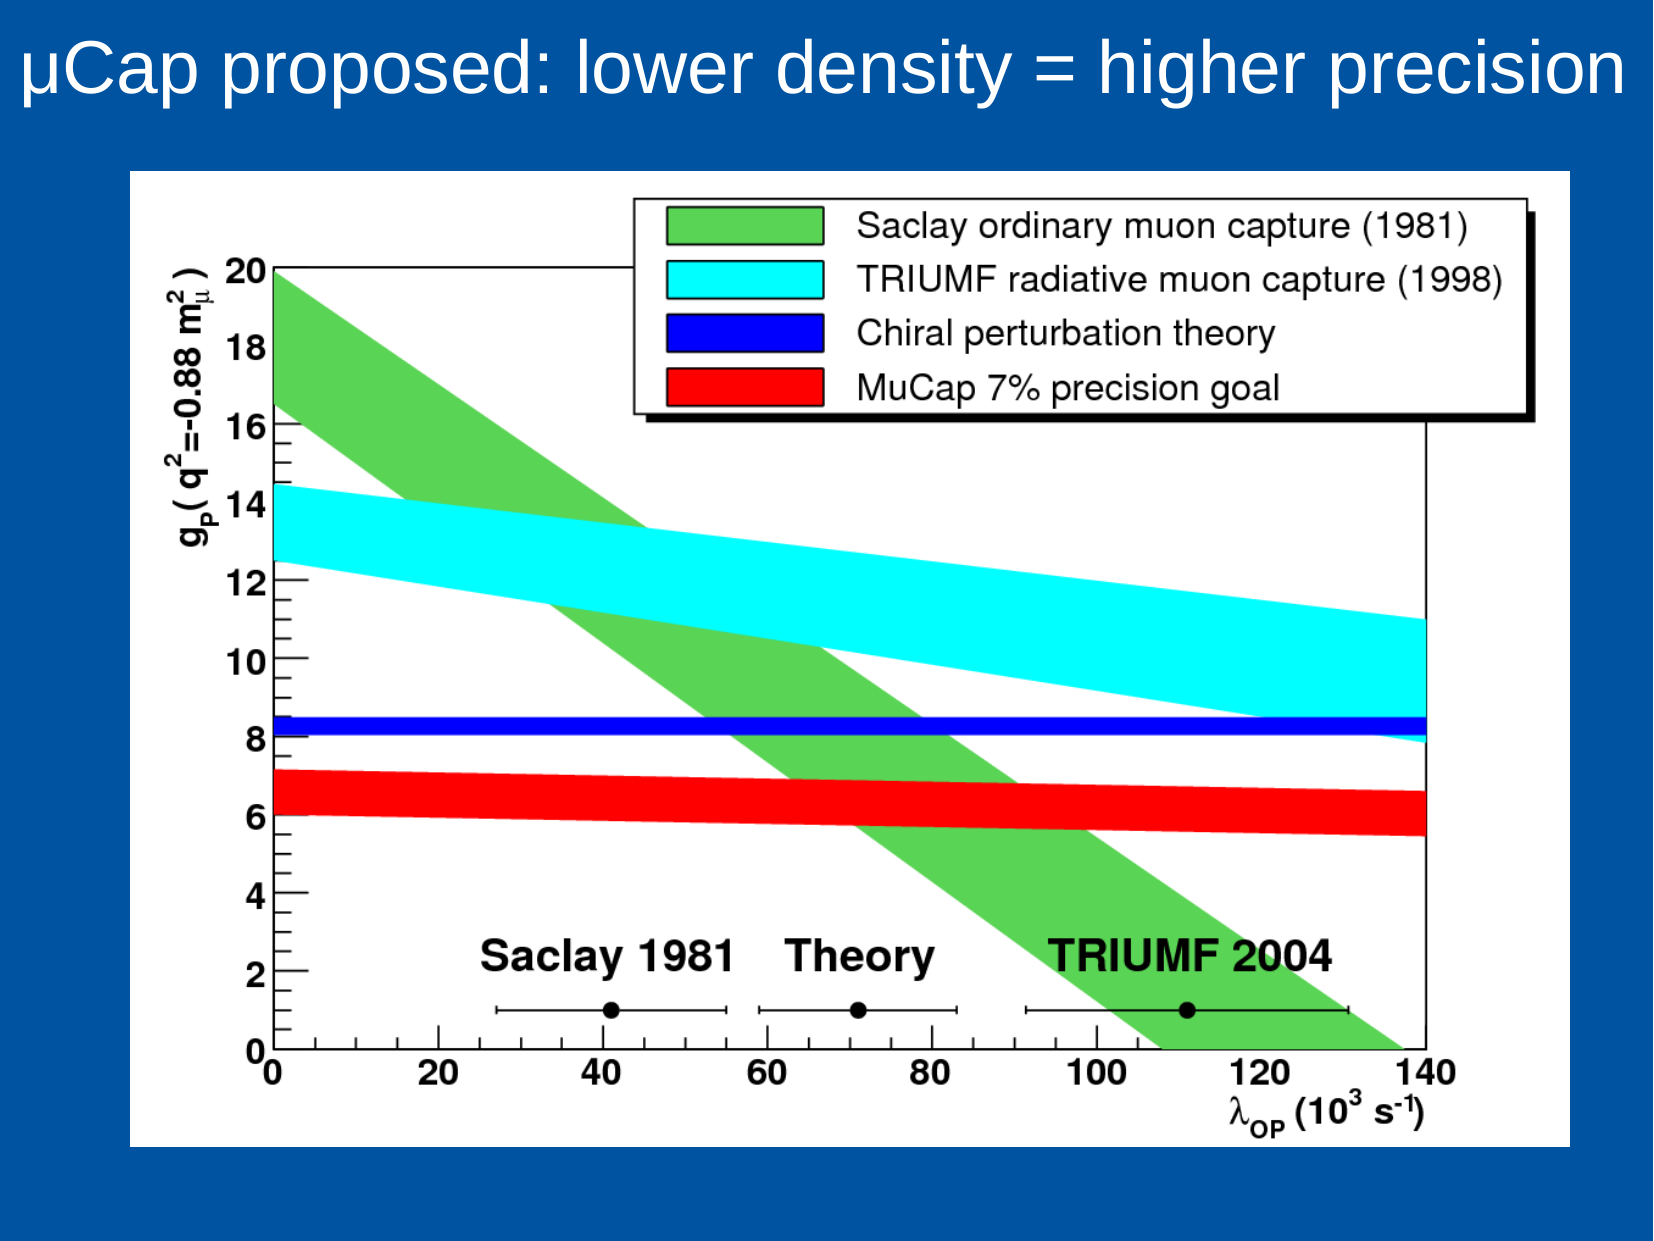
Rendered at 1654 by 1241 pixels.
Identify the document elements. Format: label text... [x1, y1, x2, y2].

picture [130, 171, 1570, 1147]
text_box μCap proposed: lower density = higher precision [0, 13, 1653, 122]
